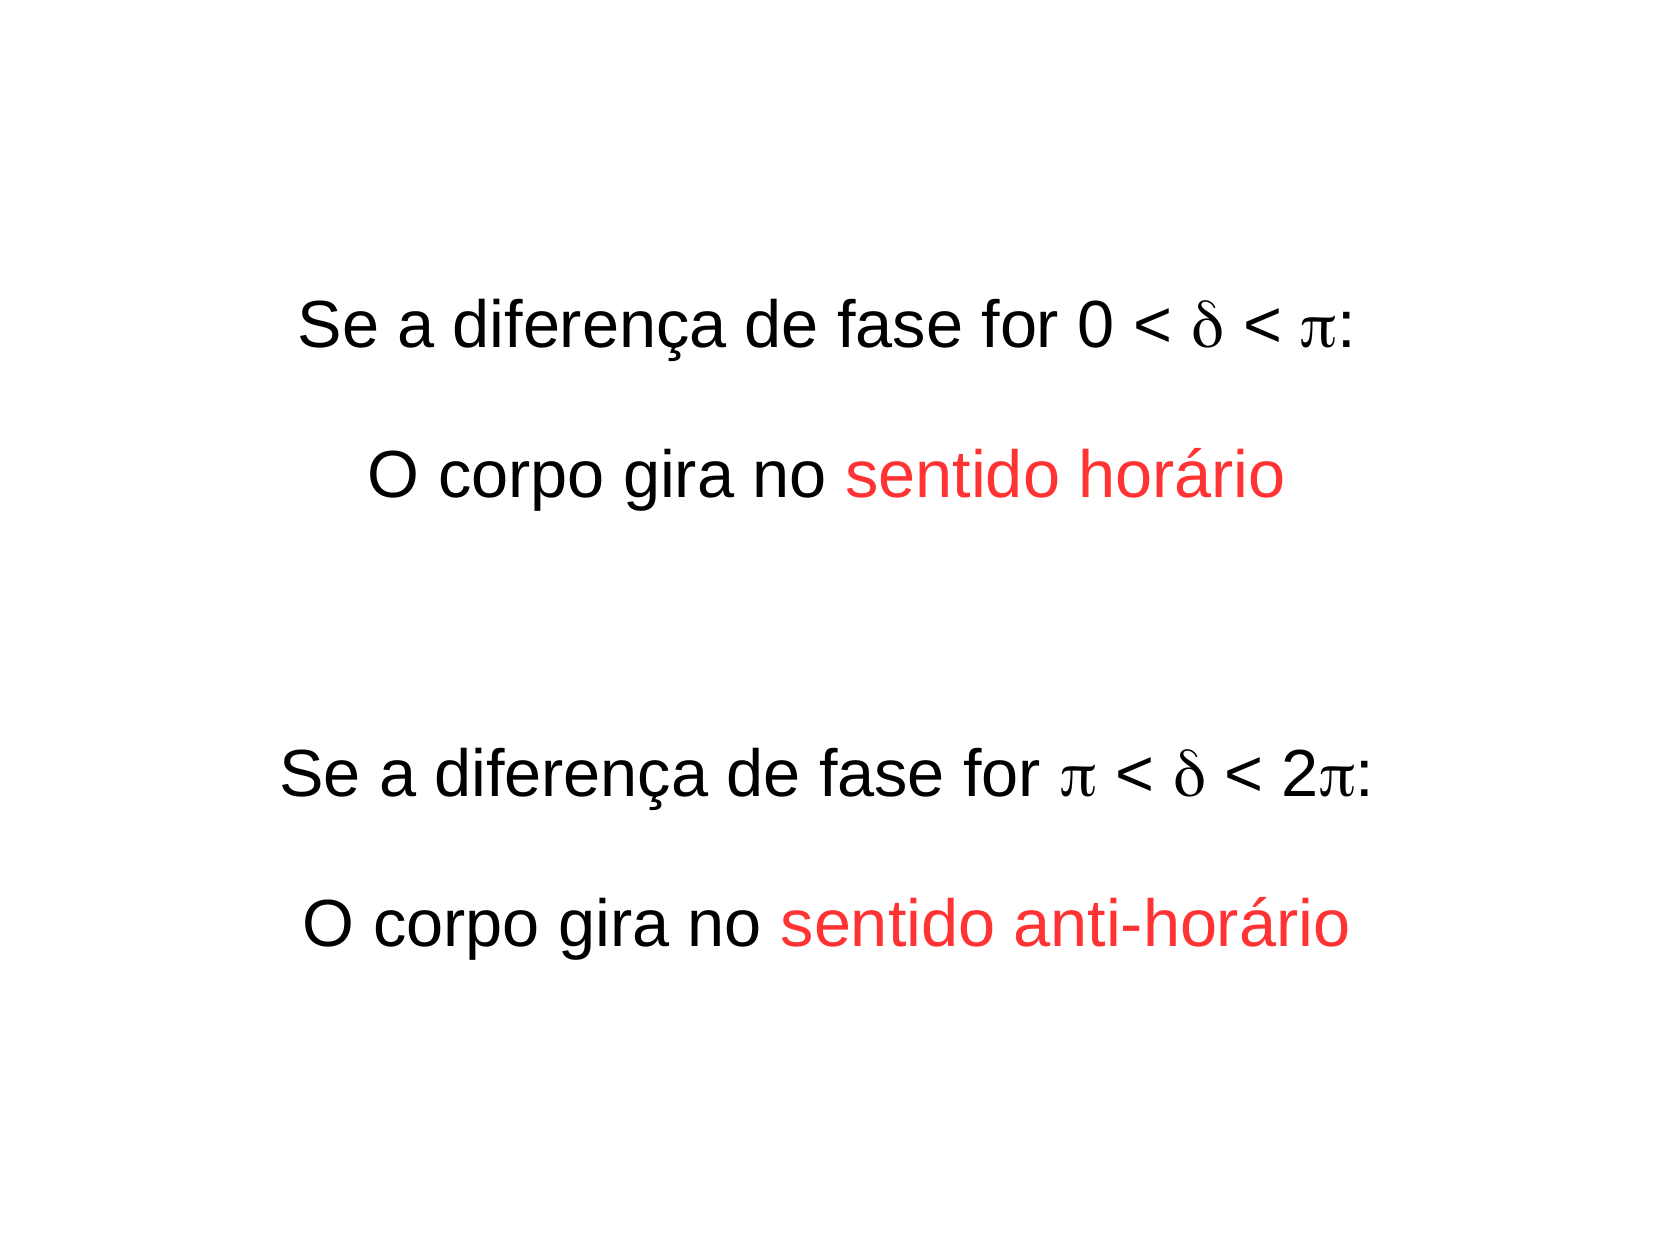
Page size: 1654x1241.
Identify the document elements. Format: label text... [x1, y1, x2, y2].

subtitle Se a diferença de fase for 0 < d < p: O corpo gira no sentido horário Se a diferença de fase for p < d < 2p: O corpo gira no sentido anti-horário [82, 143, 1571, 1104]
